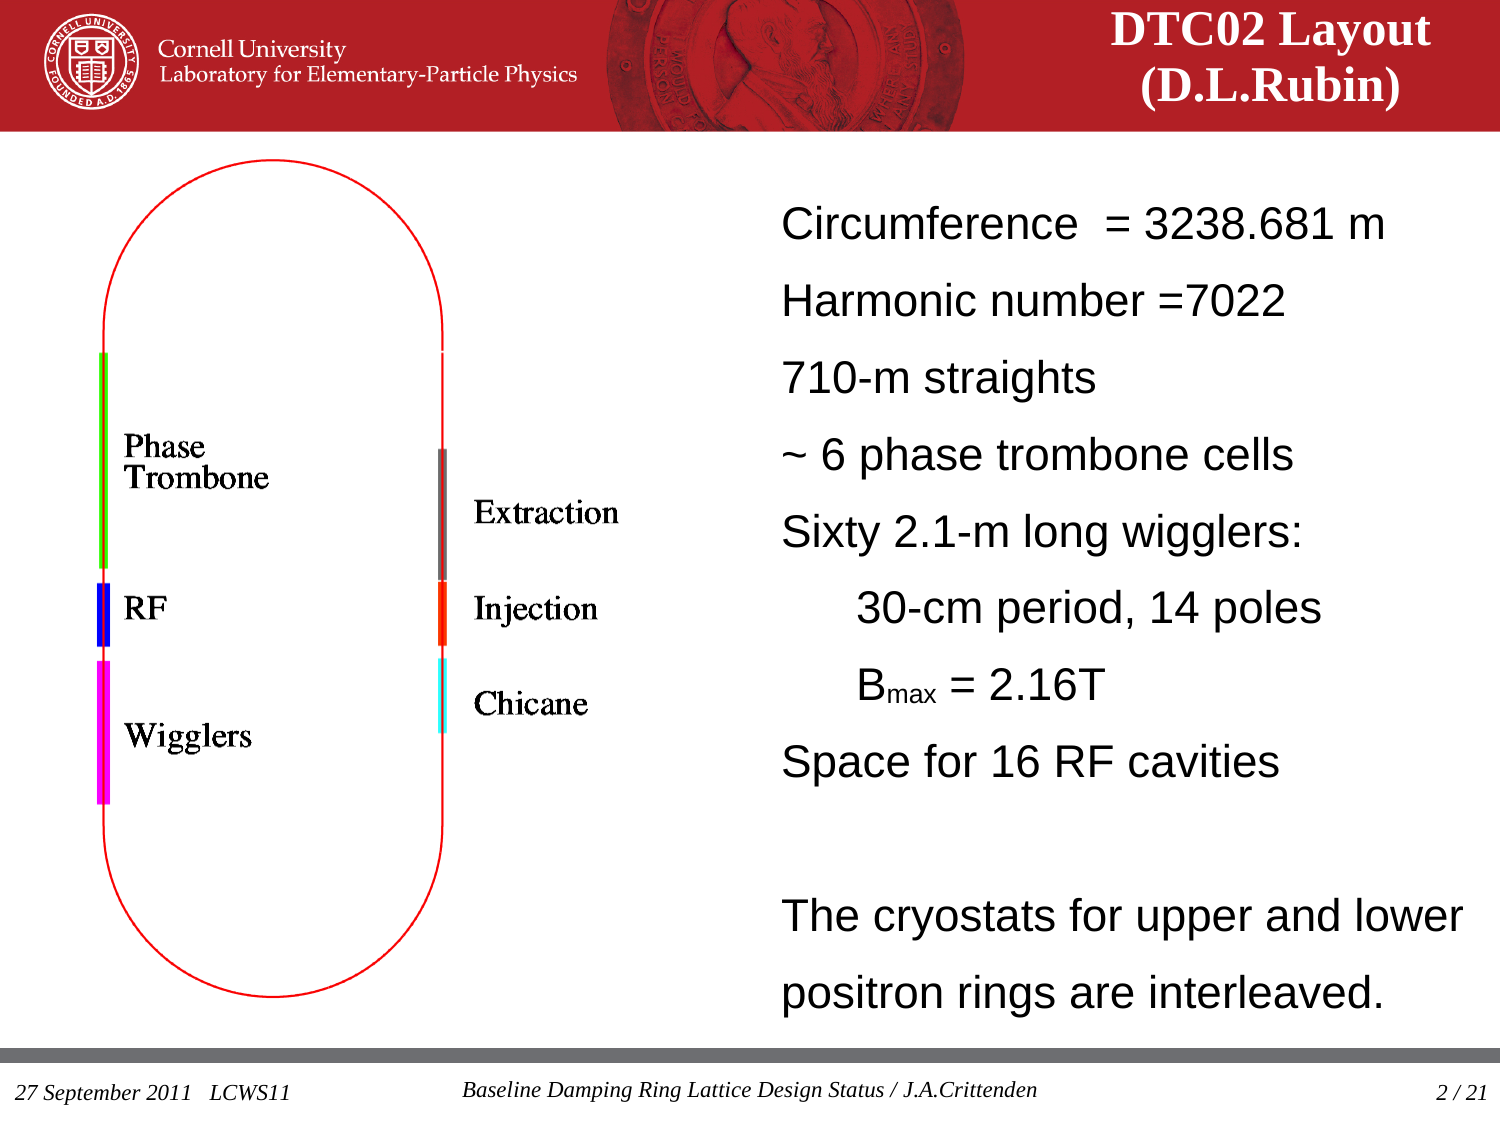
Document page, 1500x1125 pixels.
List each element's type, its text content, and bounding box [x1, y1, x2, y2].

title DTC02 Layout (D.L.Rubin) [1050, 0, 1492, 114]
text_box Circumference = 3238.681 m Harmonic number =7022 710-m straights ~ 6 phase trombone cells Sixty 2.1-m long wigglers: 30-cm period, 14 poles Bmax = 2.16T Space for 16 RF cavities The cryostats for upper and lower positron rings are interleaved. [766, 164, 1492, 1019]
picture [0, 0, 1500, 1013]
